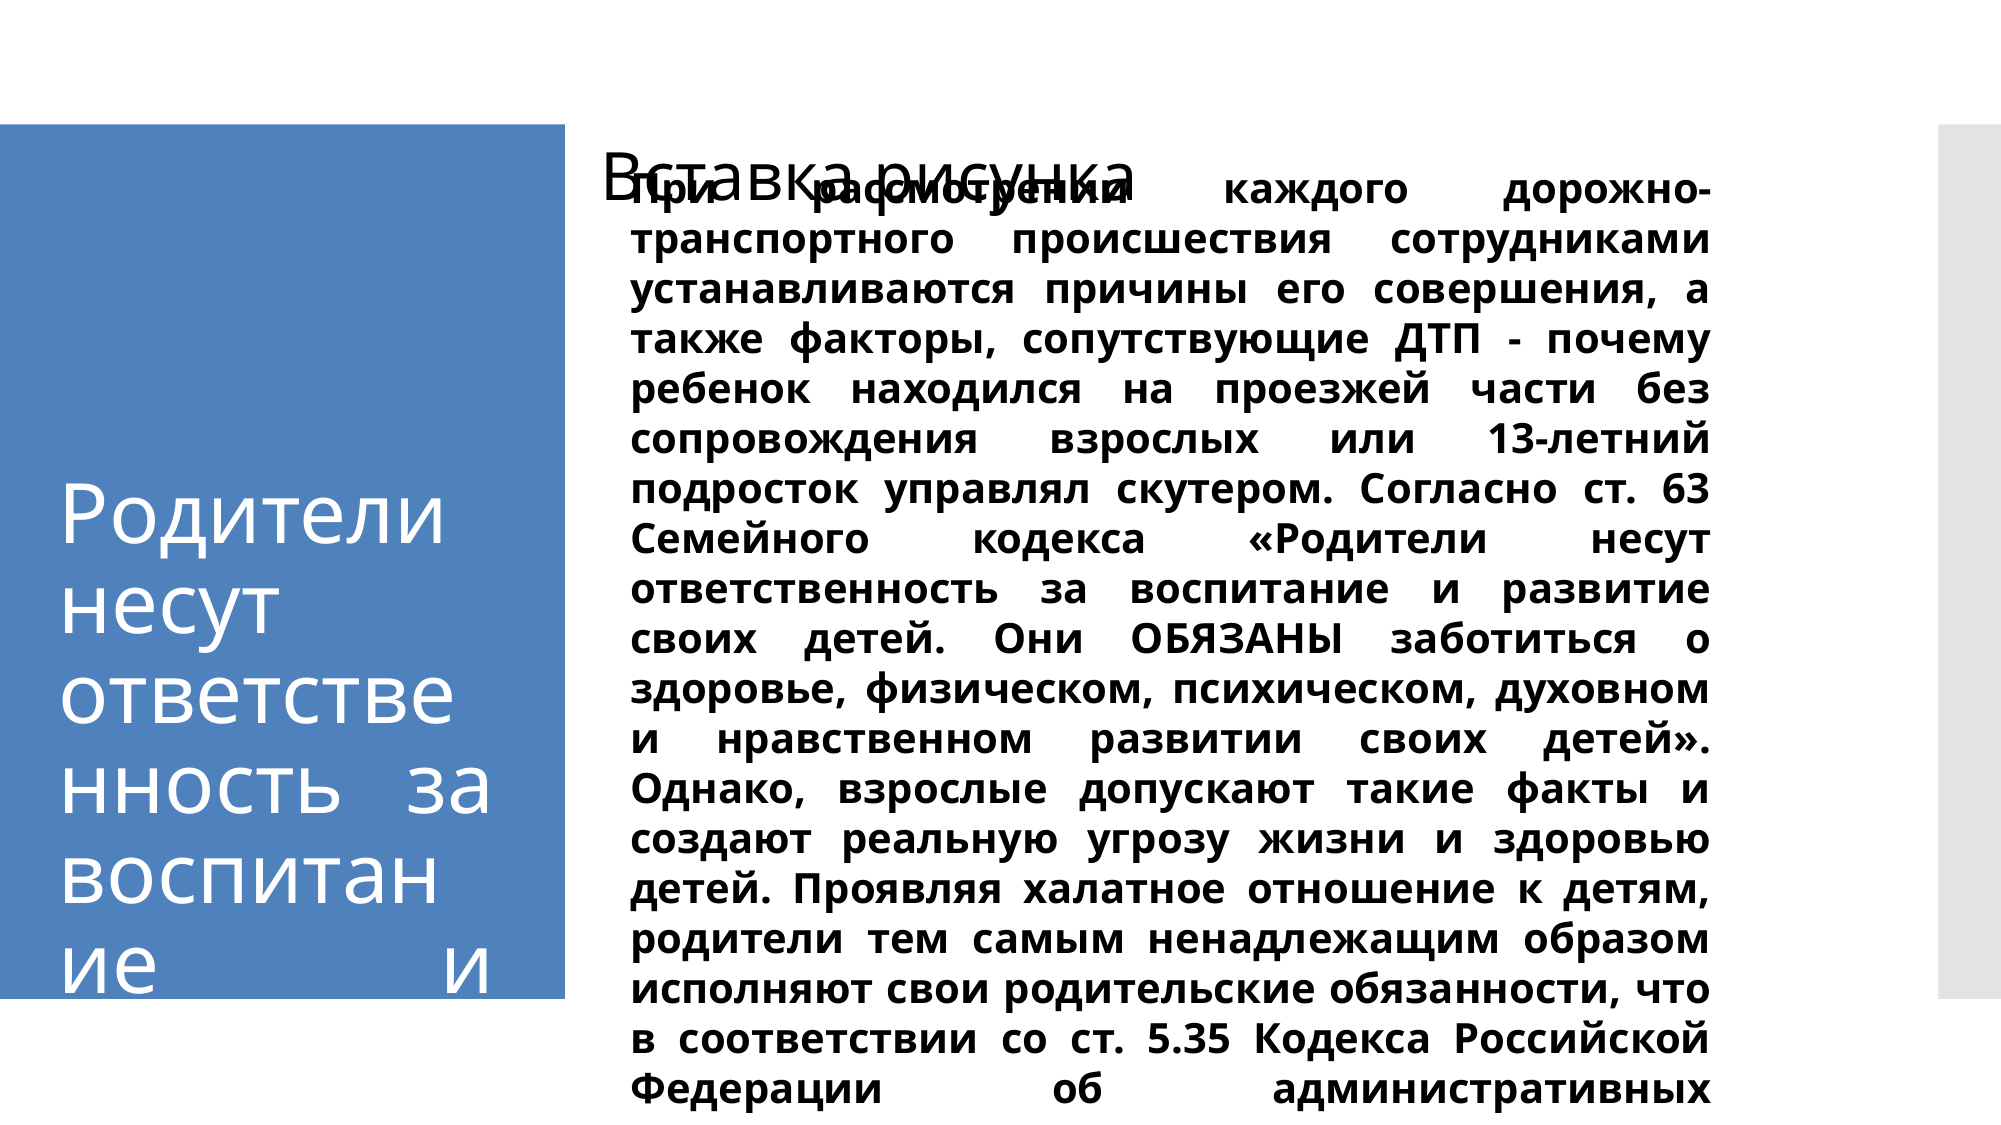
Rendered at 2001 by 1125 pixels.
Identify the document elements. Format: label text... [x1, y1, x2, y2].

text_box При рассмотрении каждого дорожно-транспортного происшествия сотрудниками устанавливаются причины его совершения, а также факторы, сопутствующие ДТП - почему ребенок находился на проезжей части без сопровождения взрослых или 13-летний подросток управлял скутером. Согласно ст. 63 Семейного кодекса «Родители несут ответственность за воспитание и развитие своих детей. Они ОБЯЗАНЫ заботиться о здоровье, физическом, психическом, духовном и нравственном развитии своих детей». Однако, взрослые допускают такие факты и создают реальную угрозу жизни и здоровью детей. Проявляя халатное отношение к детям, родители тем самым ненадлежащим образом исполняют свои родительские обязанности, что в соответствии со ст. 5.35 Кодекса Российской Федерации об административных правонарушениях влечет административную ответственность. [615, 154, 1727, 1125]
title Родители несут ответственность за воспитание и развитие своих детей! [44, 464, 510, 855]
